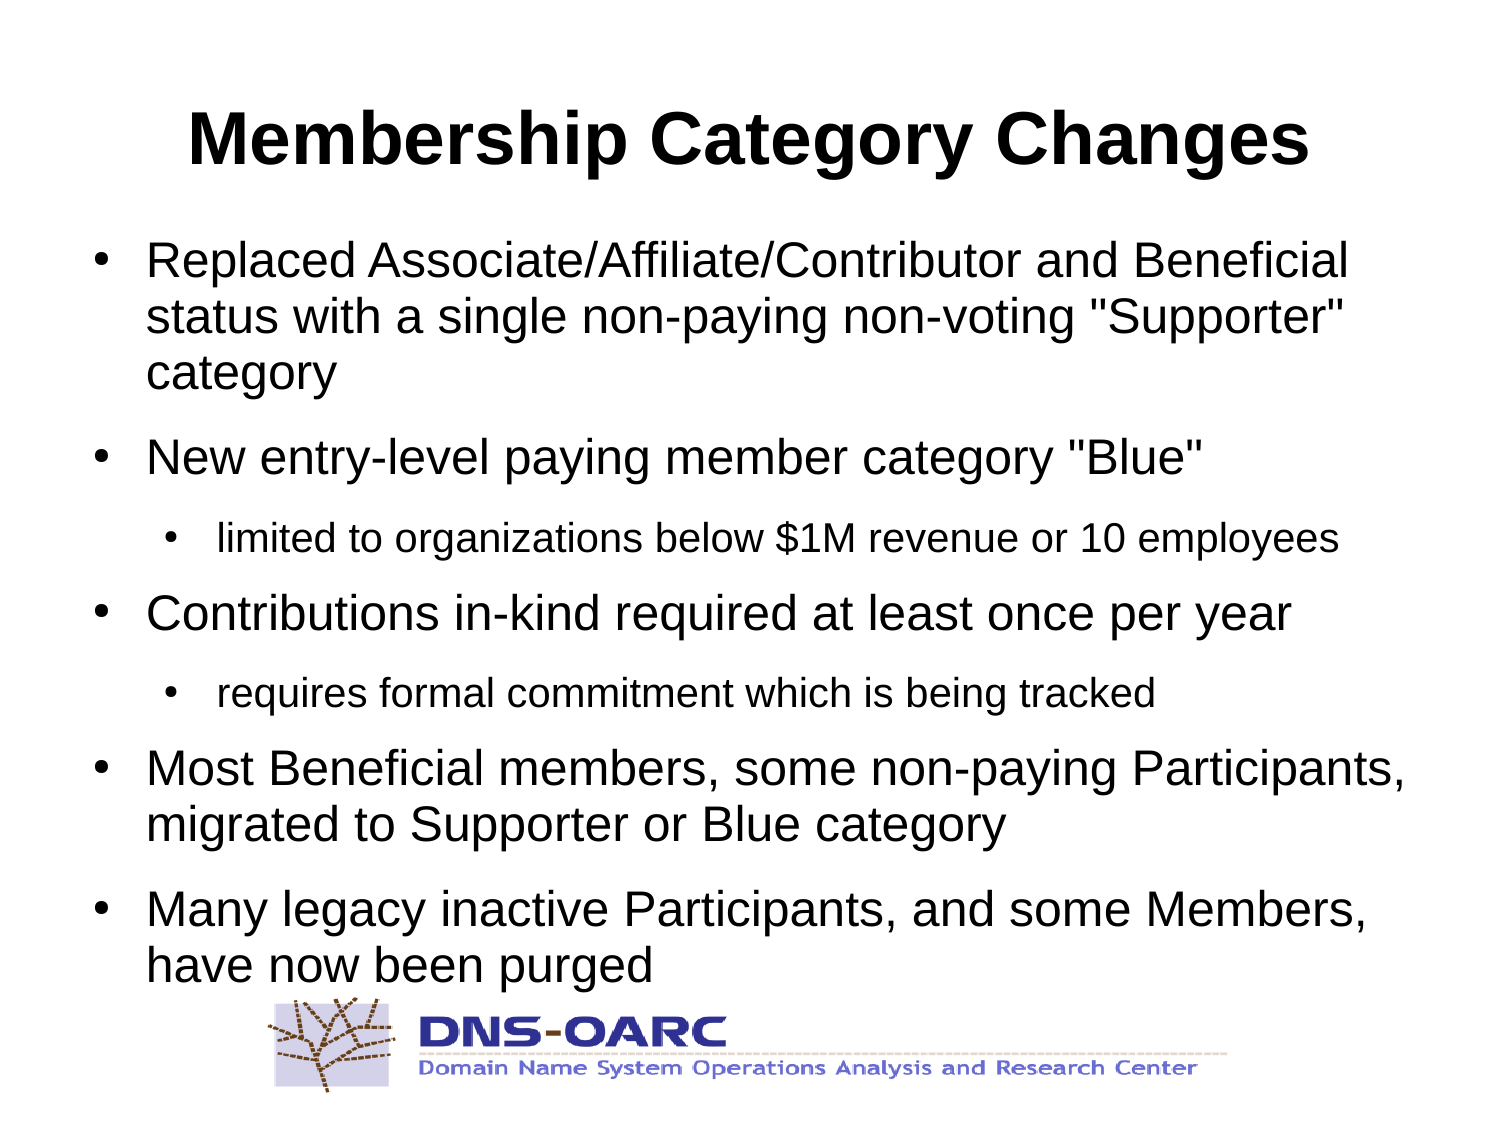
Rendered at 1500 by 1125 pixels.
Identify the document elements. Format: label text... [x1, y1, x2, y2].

title Membership Category Changes [75, 44, 1425, 232]
picture [214, 991, 1259, 1099]
list Replaced Associate/Affiliate/Contributor and Beneficial status with a single non-paying non-voting "Supporter" category New entry-level paying member category "Blue" limited to organizations below $1M revenue or 10 employees Contributions in-kind required at least once per year requires formal commitment which is being tracked Most Beneficial members, some non-paying Participants, migrated to Supporter or Blue category Many legacy inactive Participants, and some Members, have now been purged [75, 232, 1425, 976]
